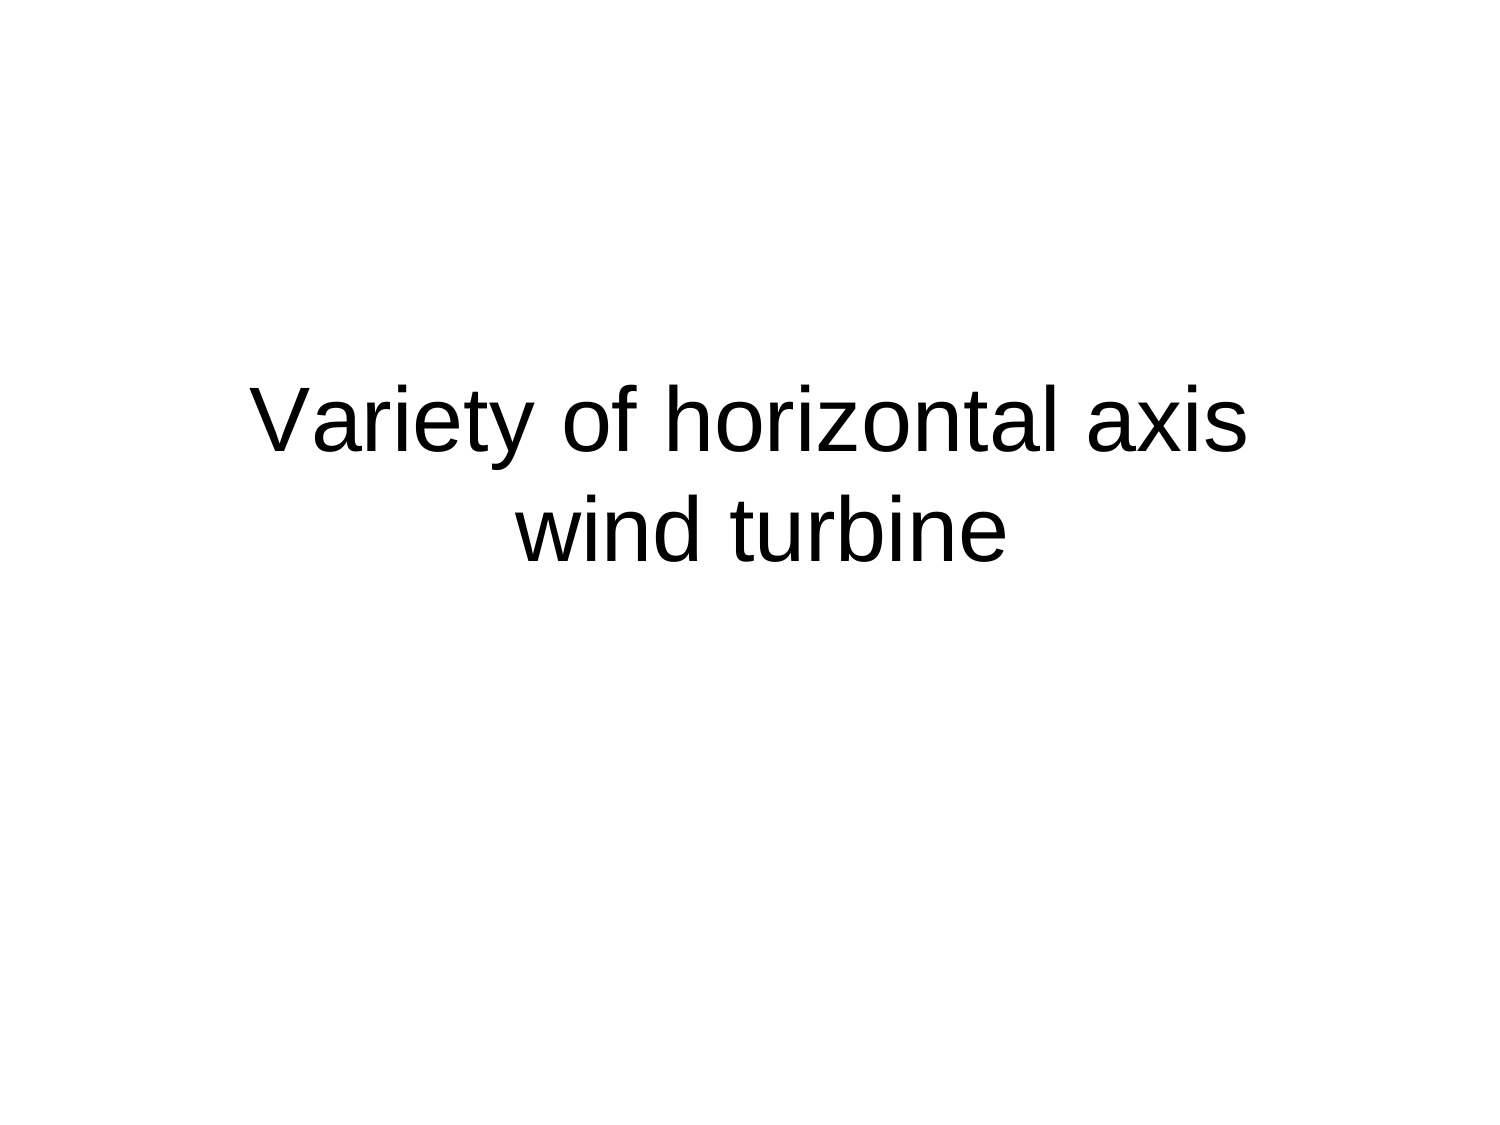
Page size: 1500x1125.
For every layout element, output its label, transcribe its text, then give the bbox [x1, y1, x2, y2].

title Variety of horizontal axis wind turbine [0, 349, 1500, 591]
